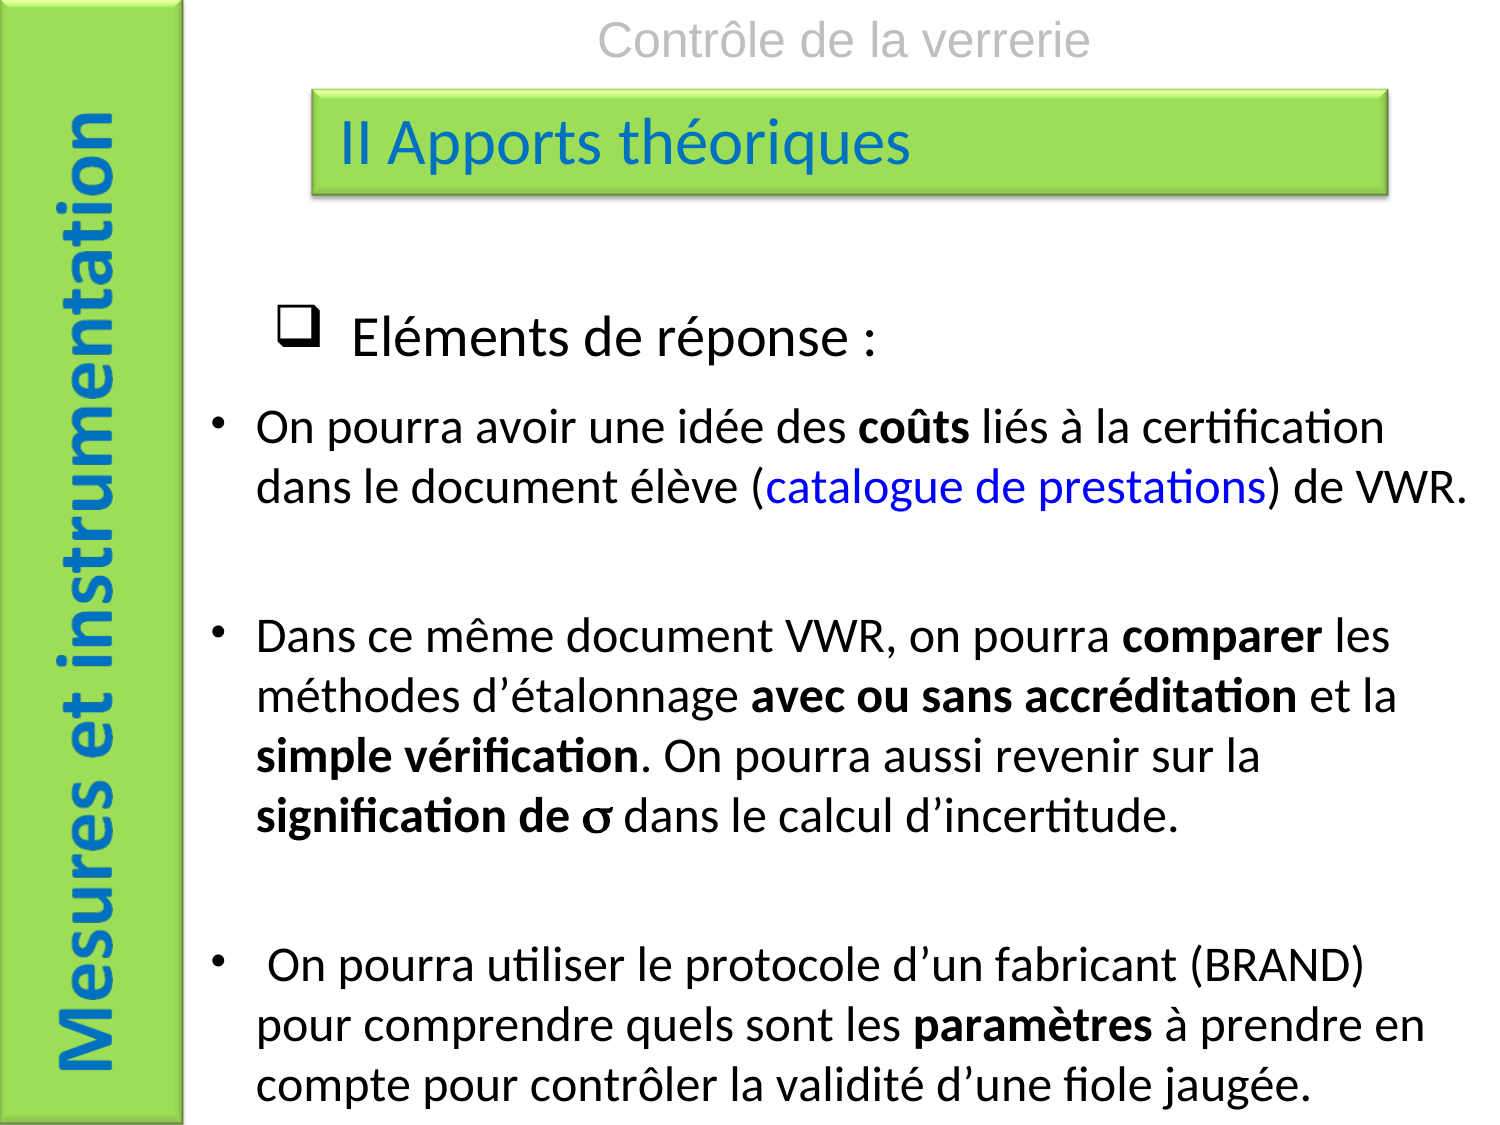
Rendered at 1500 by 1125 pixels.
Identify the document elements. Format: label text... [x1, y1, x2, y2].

picture [0, 0, 192, 1125]
text_box Contrôle de la verrerie [206, 0, 1483, 76]
text_box Eléments de réponse : [183, 290, 1500, 386]
text_box II Apports théoriques [324, 90, 1388, 186]
picture [303, 84, 1397, 209]
text_box On pourra avoir une idée des coûts liés à la certification dans le document élève (catalogue de prestations) de VWR. Dans ce même document VWR, on pourra comparer les méthodes d’étalonnage avec ou sans accréditation et la simple vérification. On pourra aussi revenir sur la signification de  dans le calcul d’incertitude. On pourra utiliser le protocole d’un fabricant (BRAND) pour comprendre quels sont les paramètres à prendre en compte pour contrôler la validité d’une fiole jaugée. [194, 385, 1489, 1125]
